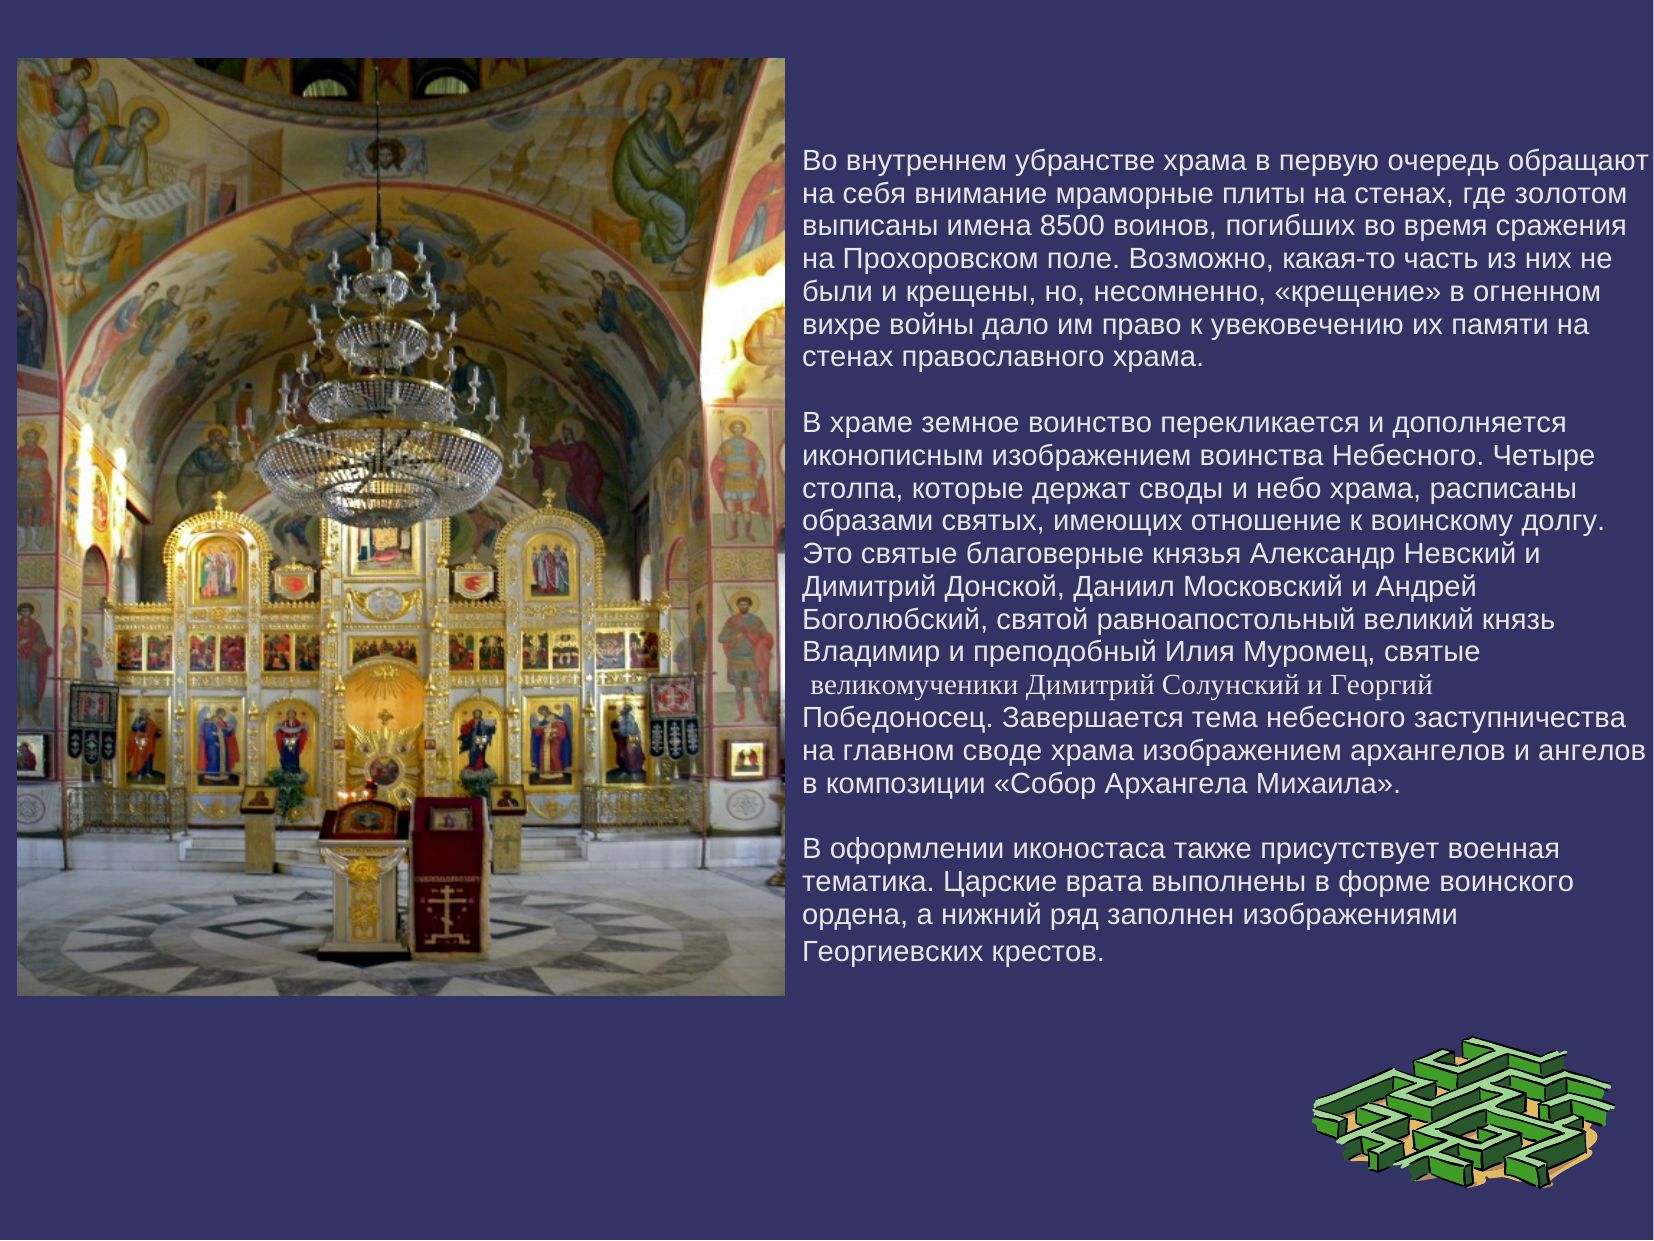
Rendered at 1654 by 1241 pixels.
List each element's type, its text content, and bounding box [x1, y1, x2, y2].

title Во внутреннем убранстве храма в первую очередь обращают на себя внимание мраморные плиты на стенах, где золотом выписаны имена 8500 воинов, погибших во время сражения на Прохоровском поле. Возможно, какая-то часть из них не были и крещены, но, несомненно, «крещение» в огненном вихре войны дало им право к увековечению их памяти на стенах православного храма. В храме земное воинство перекликается и дополняется иконописным изображением воинства Небесного. Четыре столпа, которые держат своды и небо храма, расписаны образами святых, имеющих отношение к воинскому долгу. Это святые благоверные князья Александр Невский и Димитрий Донской, Даниил Московский и Андрей Боголюбский, святой равноапостольный великий князь Владимир и преподобный Илия Муромец, святые великомученики Димитрий Солунский и Георгий Победоносец. Завершается тема небесного заступничества на главном своде храма изображением архангелов и ангелов в композиции «Собор Архангела Михаила». В оформлении иконостаса также присутствует военная тематика. Царские врата выполнены в форме воинского ордена, а нижний ряд заполнен изображениями Георгиевских крестов. [802, 0, 1654, 1241]
picture [17, 58, 785, 996]
